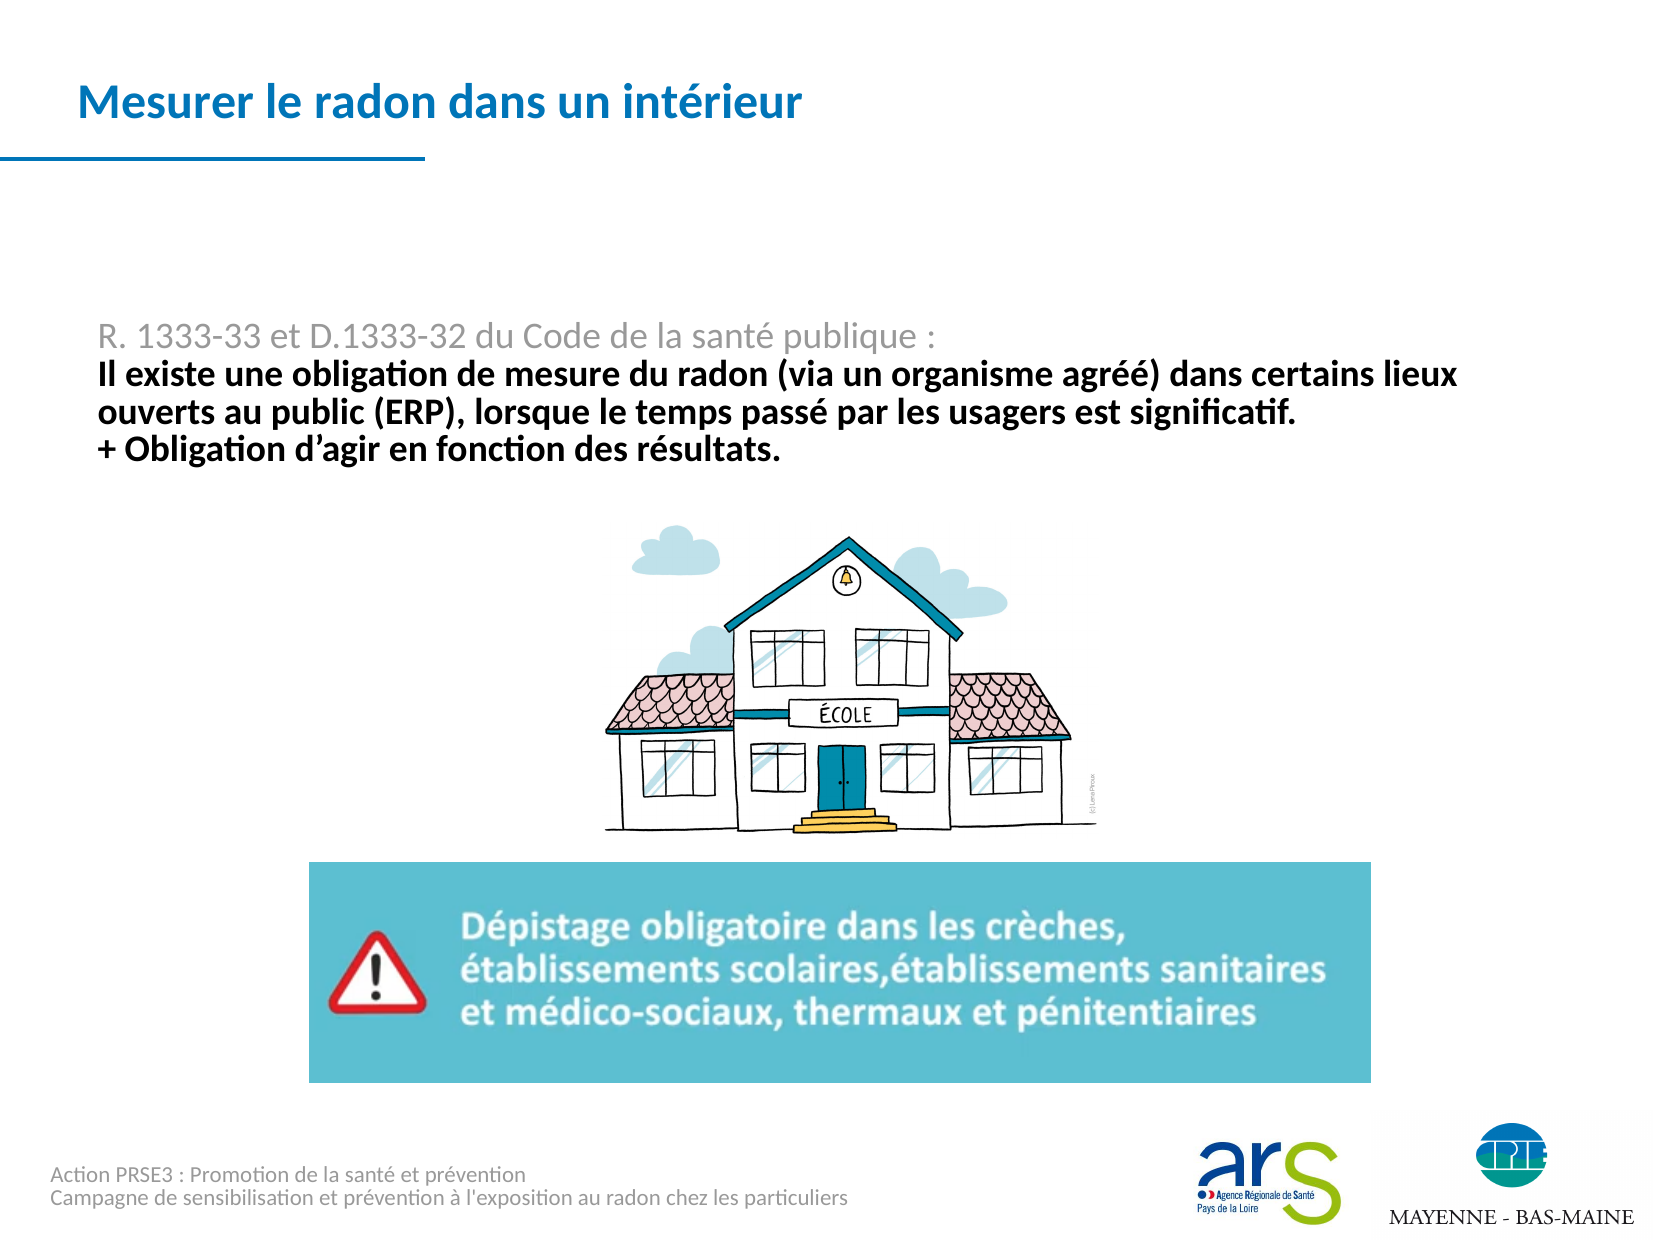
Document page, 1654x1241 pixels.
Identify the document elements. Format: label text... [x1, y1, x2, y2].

picture [309, 862, 1371, 1083]
text_box Mesurer le radon dans un intérieur [63, 60, 1262, 137]
picture [602, 522, 1099, 839]
text_box Action PRSE3 : Promotion de la santé et prévention Campagne de sensibilisation et prévention à l'exposition au radon chez les particuliers [35, 1157, 1070, 1229]
text_box R. 1333-33 et D.1333-32 du Code de la santé publique : Il existe une obligation de mesure du radon (via un organisme agréé) dans certains lieux ouverts au public (ERP), lorsque le temps passé par les usagers est significatif. + Obligation d’agir en fonction des résultats. [82, 312, 1493, 511]
picture [1169, 1110, 1654, 1241]
